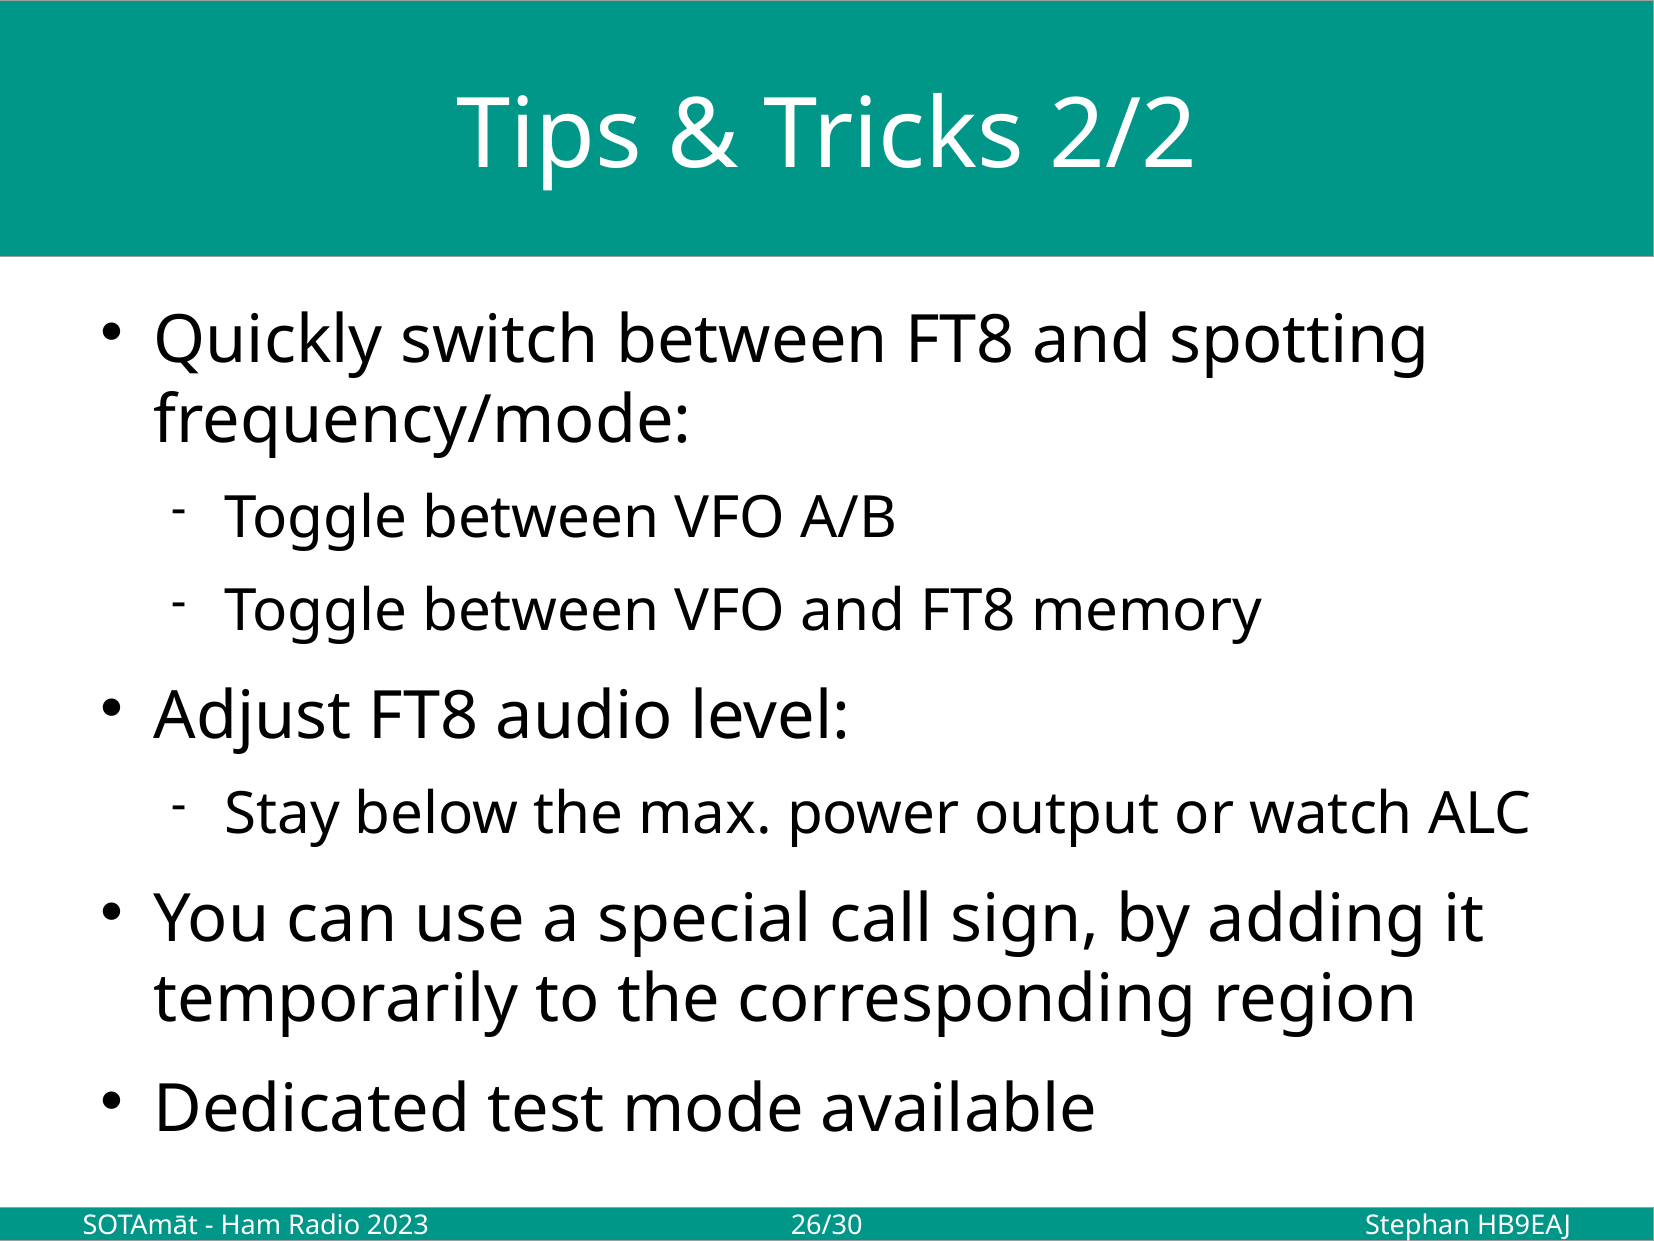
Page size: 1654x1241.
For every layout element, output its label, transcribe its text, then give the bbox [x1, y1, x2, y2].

list Quickly switch between FT8 and spotting frequency/mode: Toggle between VFO A/B Toggle between VFO and FT8 memory Adjust FT8 audio level: Stay below the max. power output or watch ALC You can use a special call sign, by adding it temporarily to the corresponding region Dedicated test mode available [82, 295, 1571, 1181]
title Tips & Tricks 2/2 [82, 0, 1571, 257]
